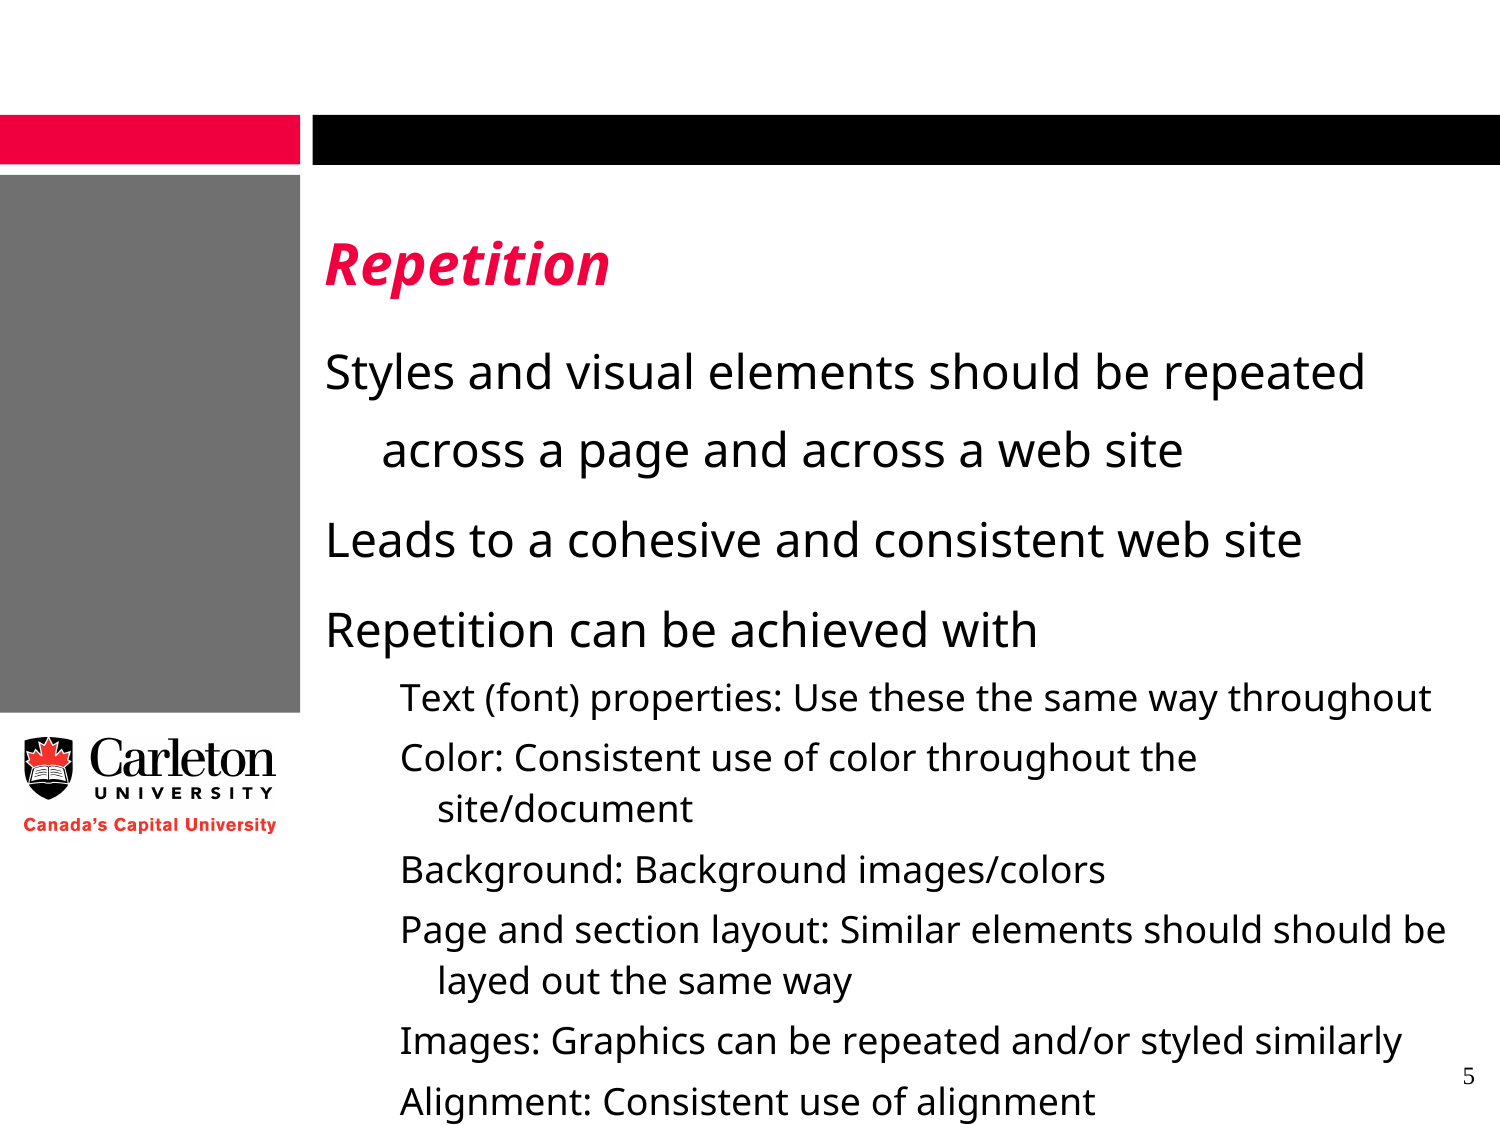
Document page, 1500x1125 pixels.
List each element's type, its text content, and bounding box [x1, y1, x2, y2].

list Styles and visual elements should be repeated across a page and across a web site Leads to a cohesive and consistent web site Repetition can be achieved with Text (font) properties: Use these the same way throughout Color: Consistent use of color throughout the site/document Background: Background images/colors Page and section layout: Similar elements should should be layed out the same way Images: Graphics can be repeated and/or styled similarly Alignment: Consistent use of alignment [324, 324, 1450, 1036]
picture [24, 737, 276, 834]
title Repetition [324, 194, 1450, 324]
